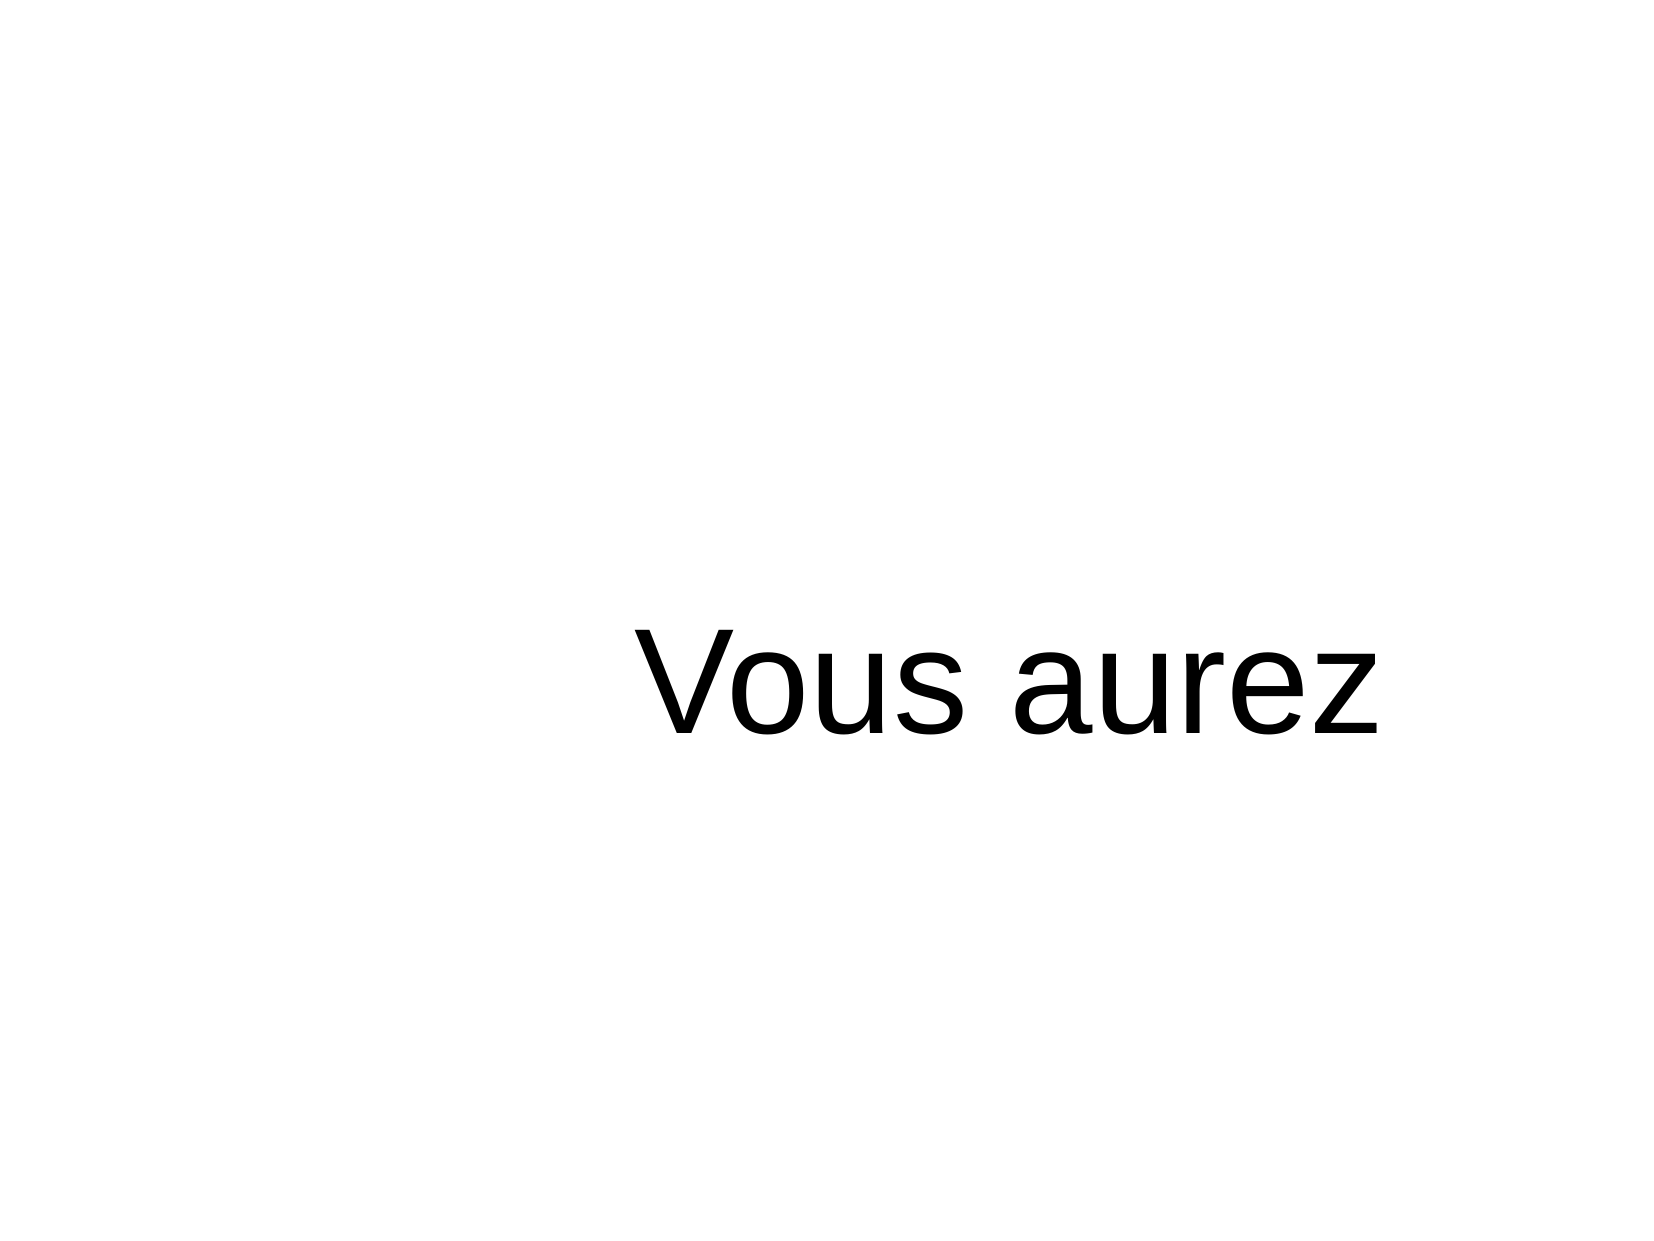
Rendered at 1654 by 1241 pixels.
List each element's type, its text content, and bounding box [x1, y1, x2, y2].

text_box Vous aurez [620, 590, 1536, 773]
